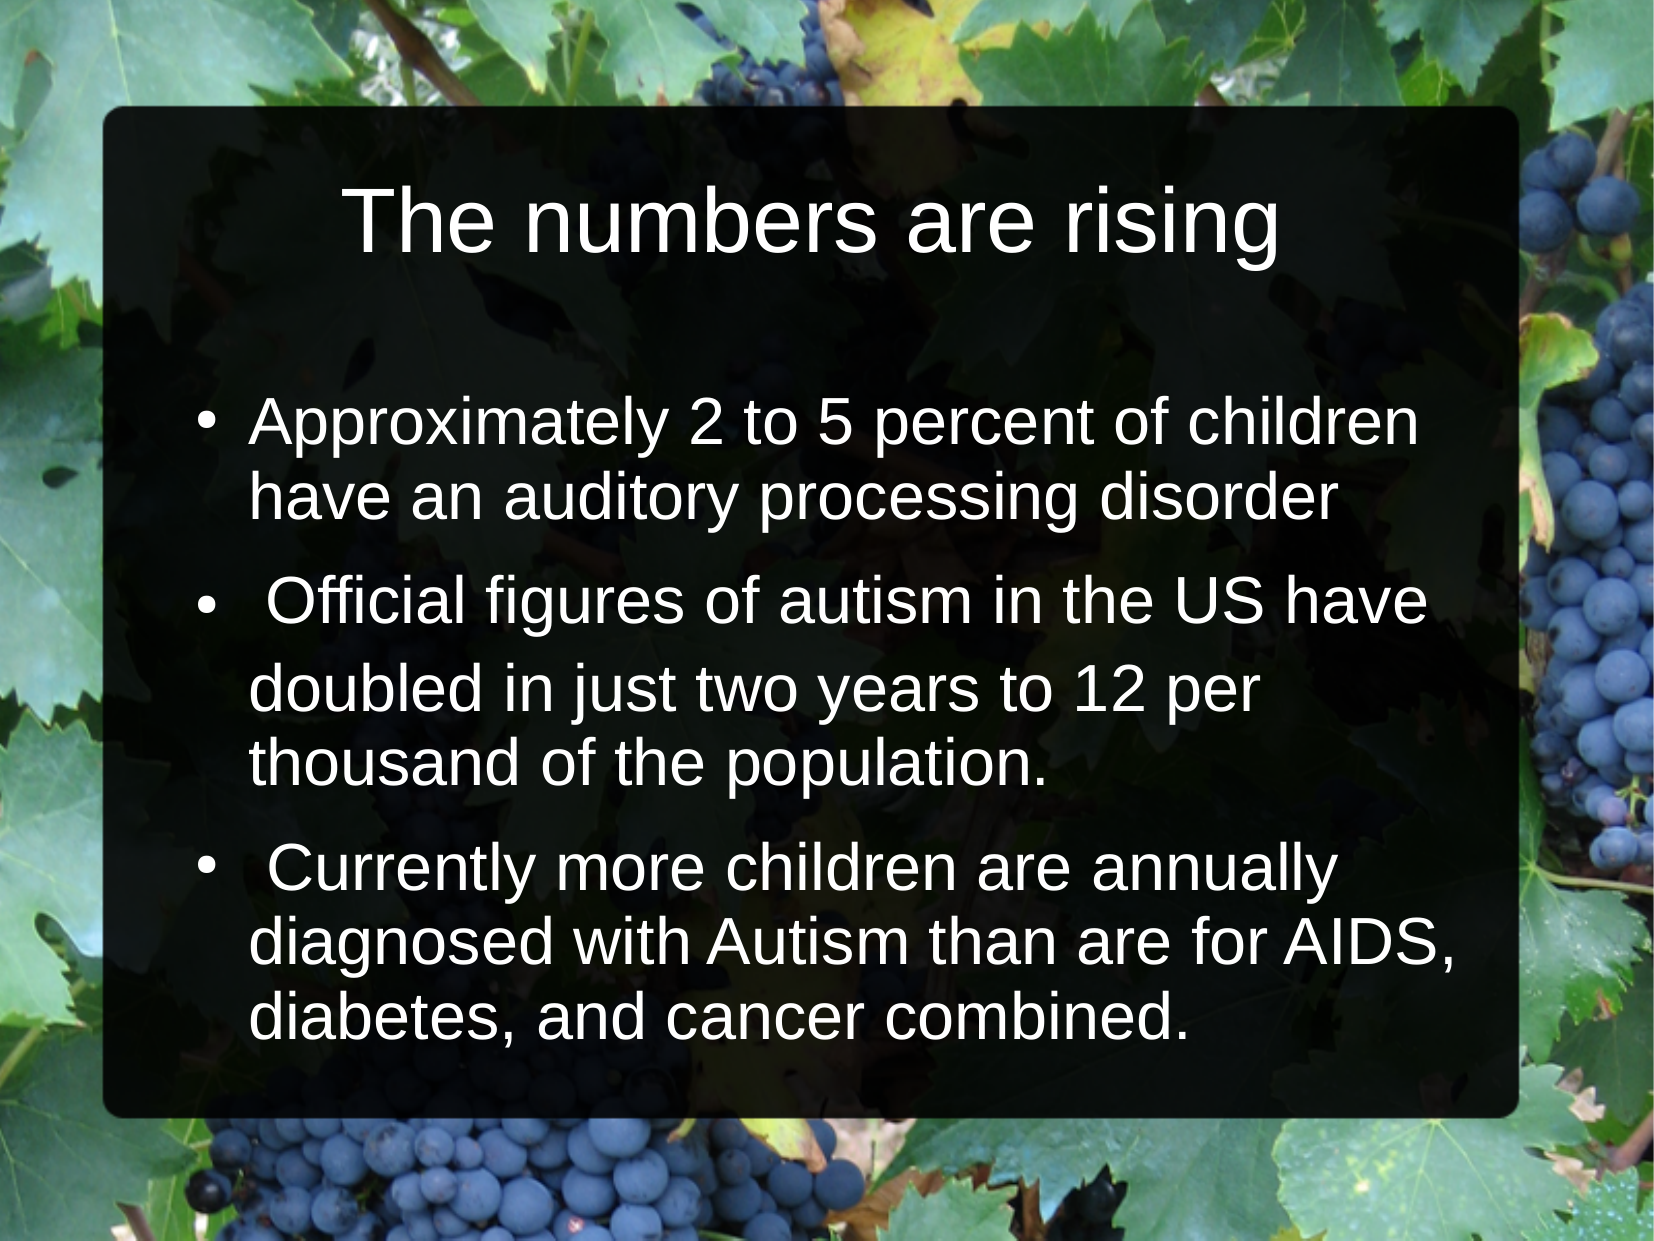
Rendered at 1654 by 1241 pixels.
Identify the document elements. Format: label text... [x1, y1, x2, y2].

title The numbers are rising [118, 125, 1506, 318]
picture [0, 0, 1654, 1241]
list Approximately 2 to 5 percent of children have an auditory processing disorder ﻿Official figures of autism in the US have doubled in just two years to 12 per thousand of the population. Currently more children are annually diagnosed with Autism than are for AIDS, diabetes, and cancer combined. [177, 383, 1477, 1188]
